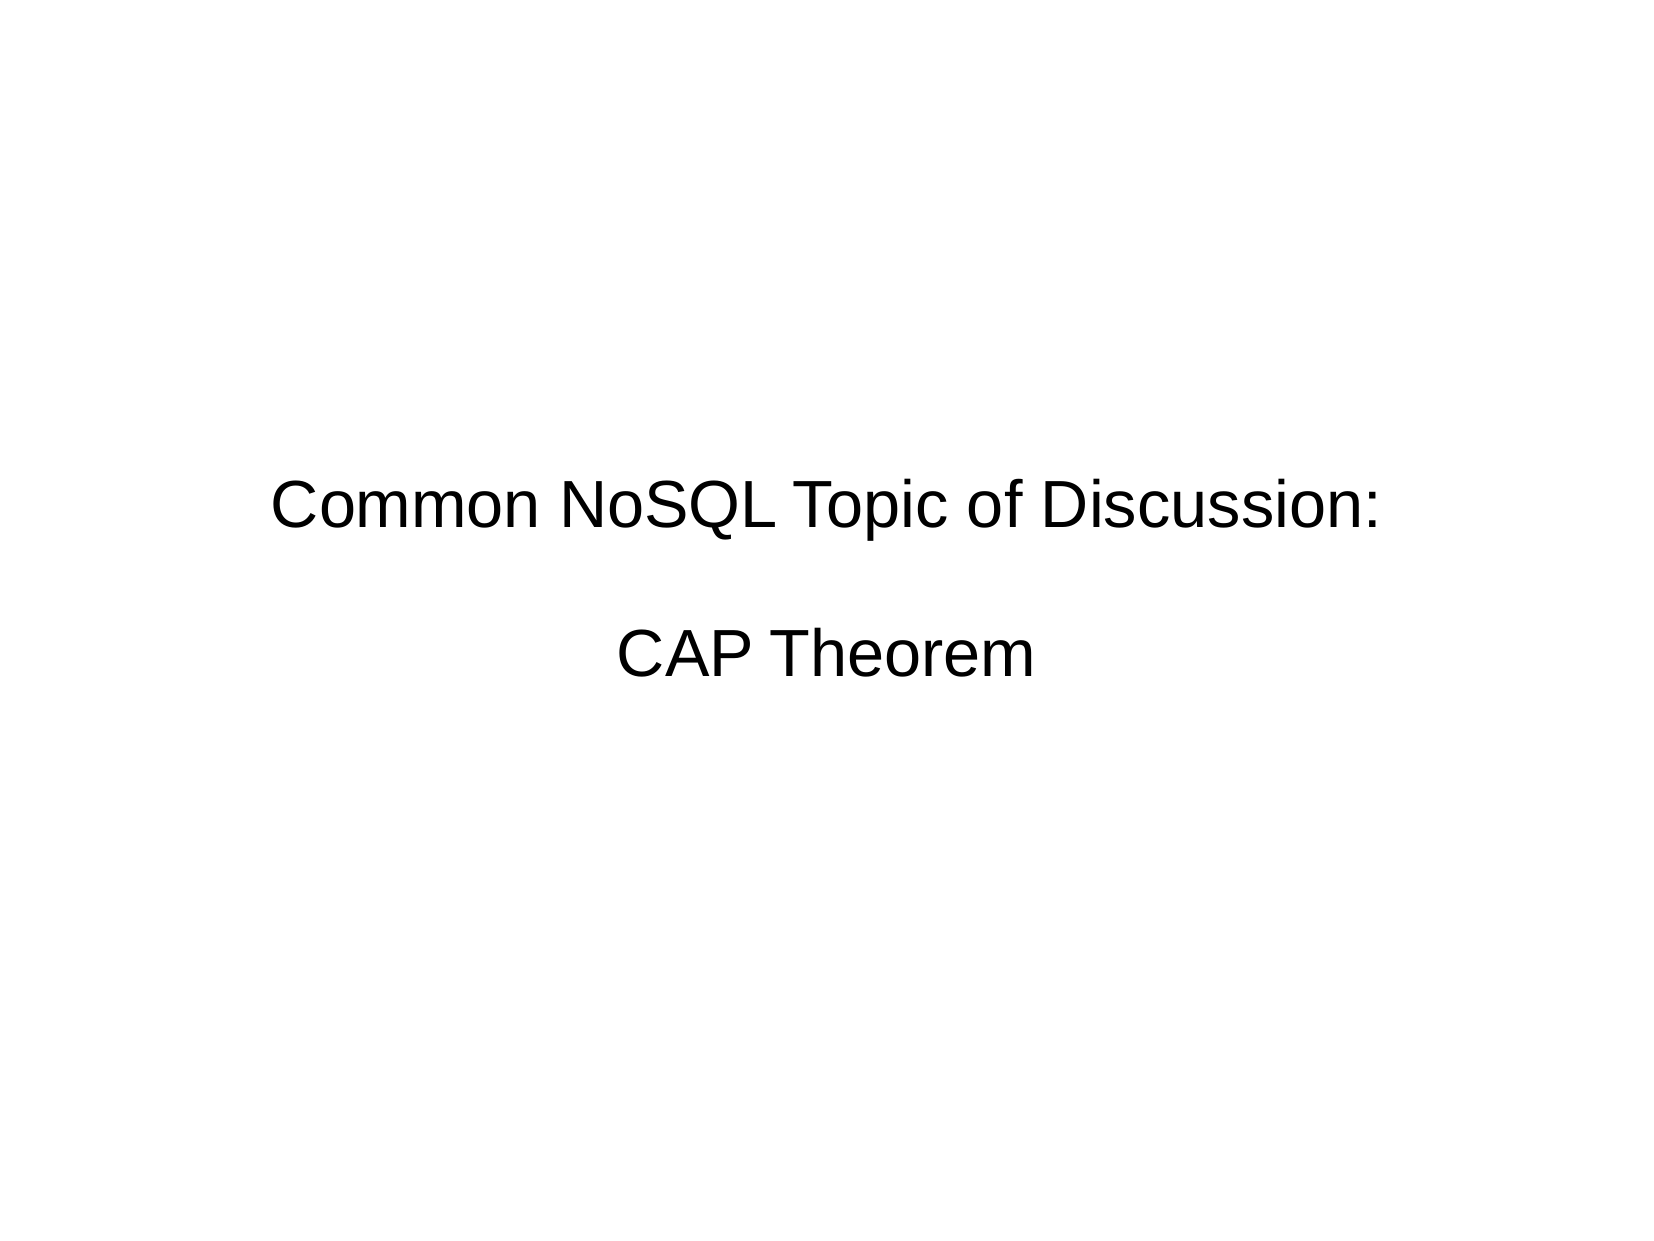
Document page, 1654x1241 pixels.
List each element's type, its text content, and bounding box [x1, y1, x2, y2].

subtitle Common NoSQL Topic of Discussion: CAP Theorem [82, 49, 1571, 1109]
